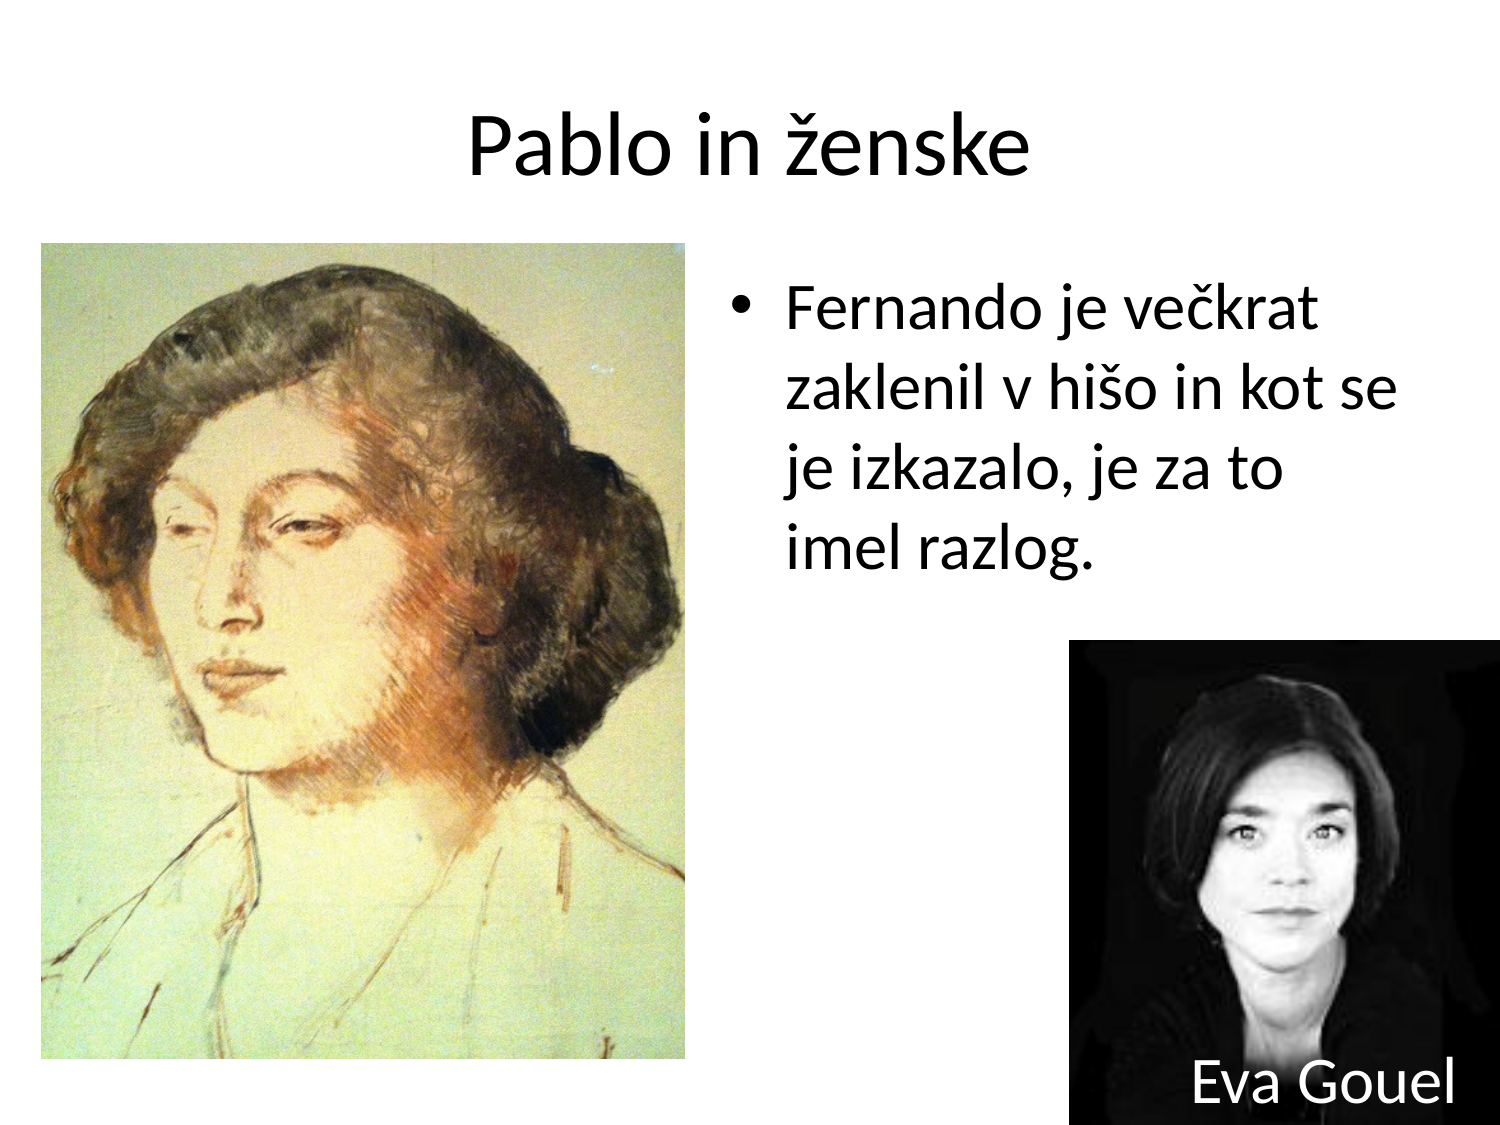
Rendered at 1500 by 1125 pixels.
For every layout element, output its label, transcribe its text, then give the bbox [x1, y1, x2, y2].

list Fernando je večkrat zaklenil v hišo in kot se je izkazalo, je za to imel razlog. [714, 255, 1425, 1005]
text_box Eva Gouel [1175, 1029, 1500, 1124]
title Pablo in ženske [75, 45, 1425, 233]
picture [41, 243, 685, 1059]
picture [1069, 640, 1500, 1125]
